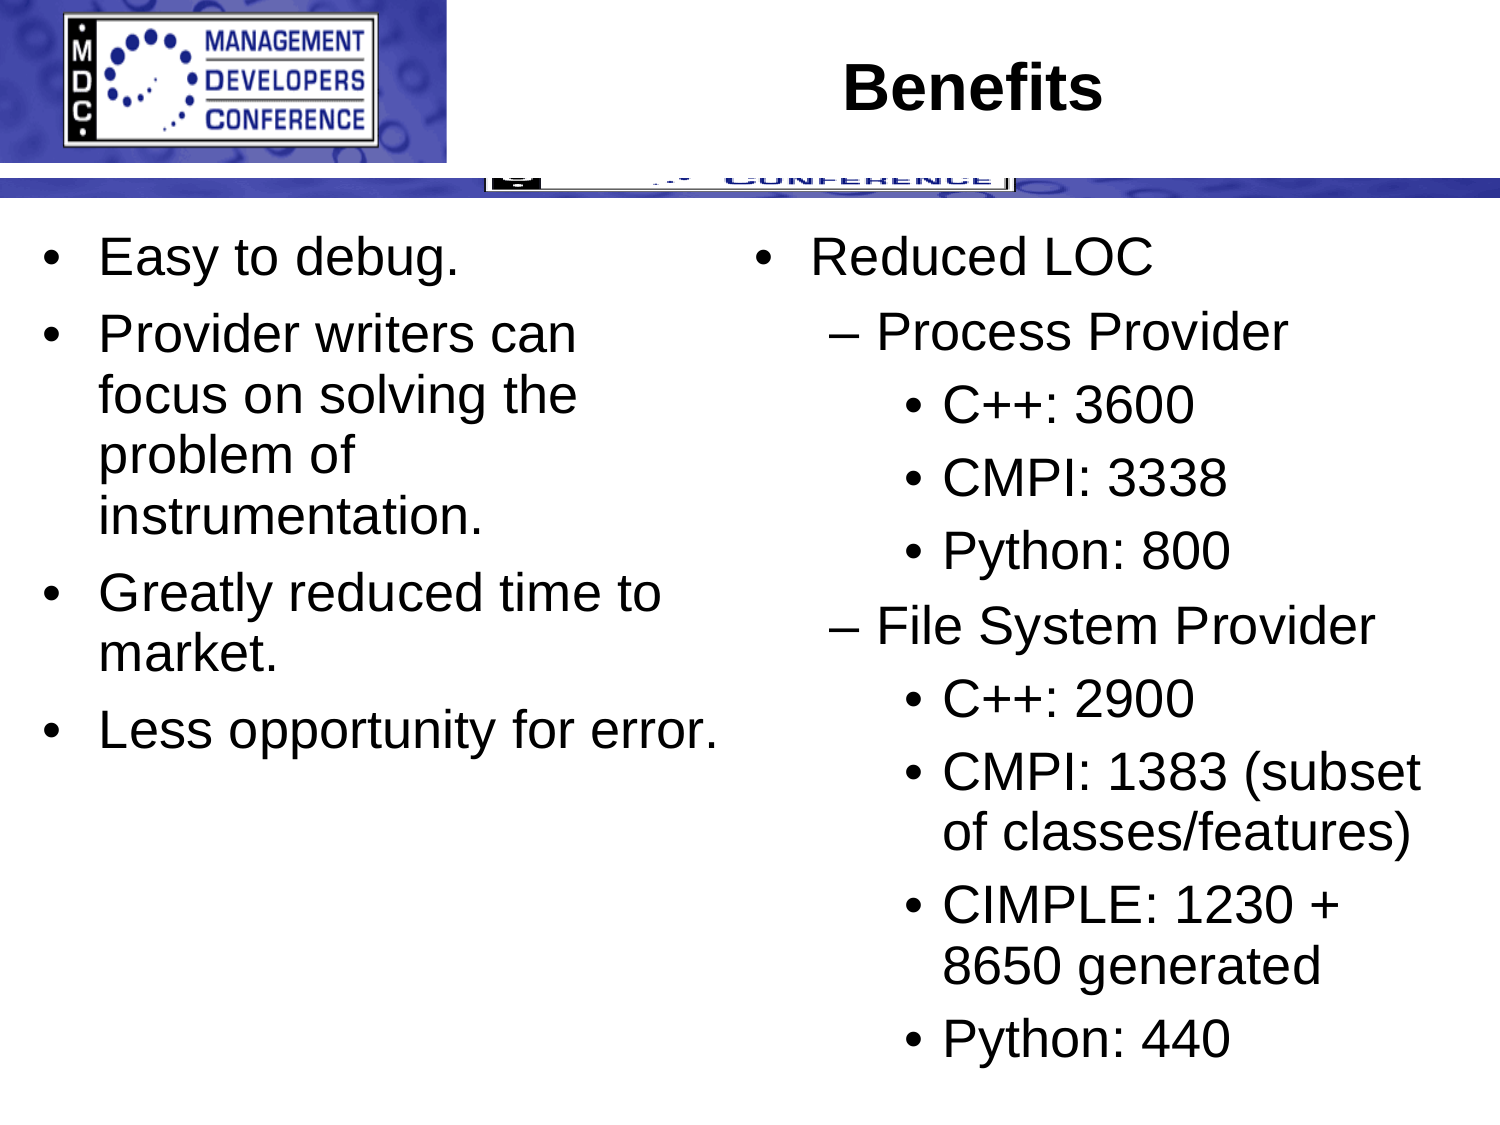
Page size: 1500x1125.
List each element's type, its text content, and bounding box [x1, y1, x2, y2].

picture [0, 178, 1500, 198]
list Easy to debug. Provider writers can focus on solving the problem of instrumentation. Greatly reduced time to market. Less opportunity for error. [42, 226, 721, 1082]
list Reduced LOC Process Provider C++: 3600 CMPI: 3338 Python: 800 File System Provider C++: 2900 CMPI: 1383 (subset of classes/features) CIMPLE: 1230 + 8650 generated Python: 440 [754, 226, 1433, 1070]
title Benefits [447, 0, 1500, 176]
picture [0, 0, 447, 163]
